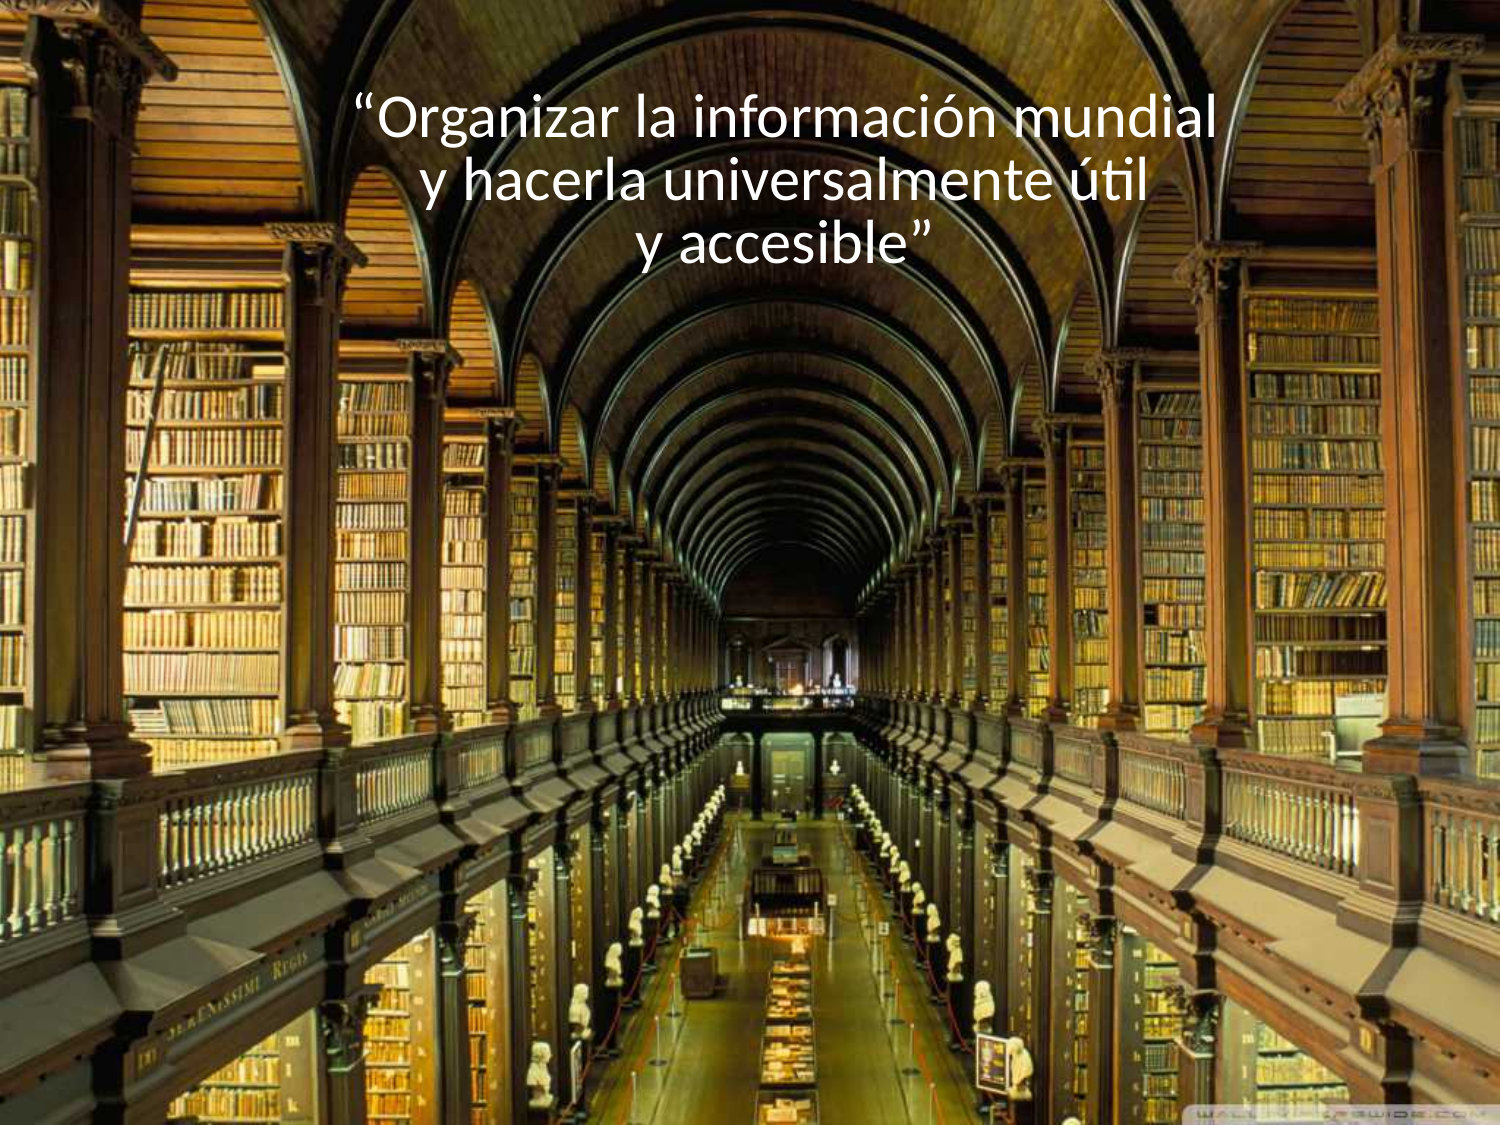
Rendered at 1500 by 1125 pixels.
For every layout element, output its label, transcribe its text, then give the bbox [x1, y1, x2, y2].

title “Organizar la información mundial y hacerla universalmente útil y accesible” [330, 38, 1241, 331]
picture [0, 0, 1500, 1125]
